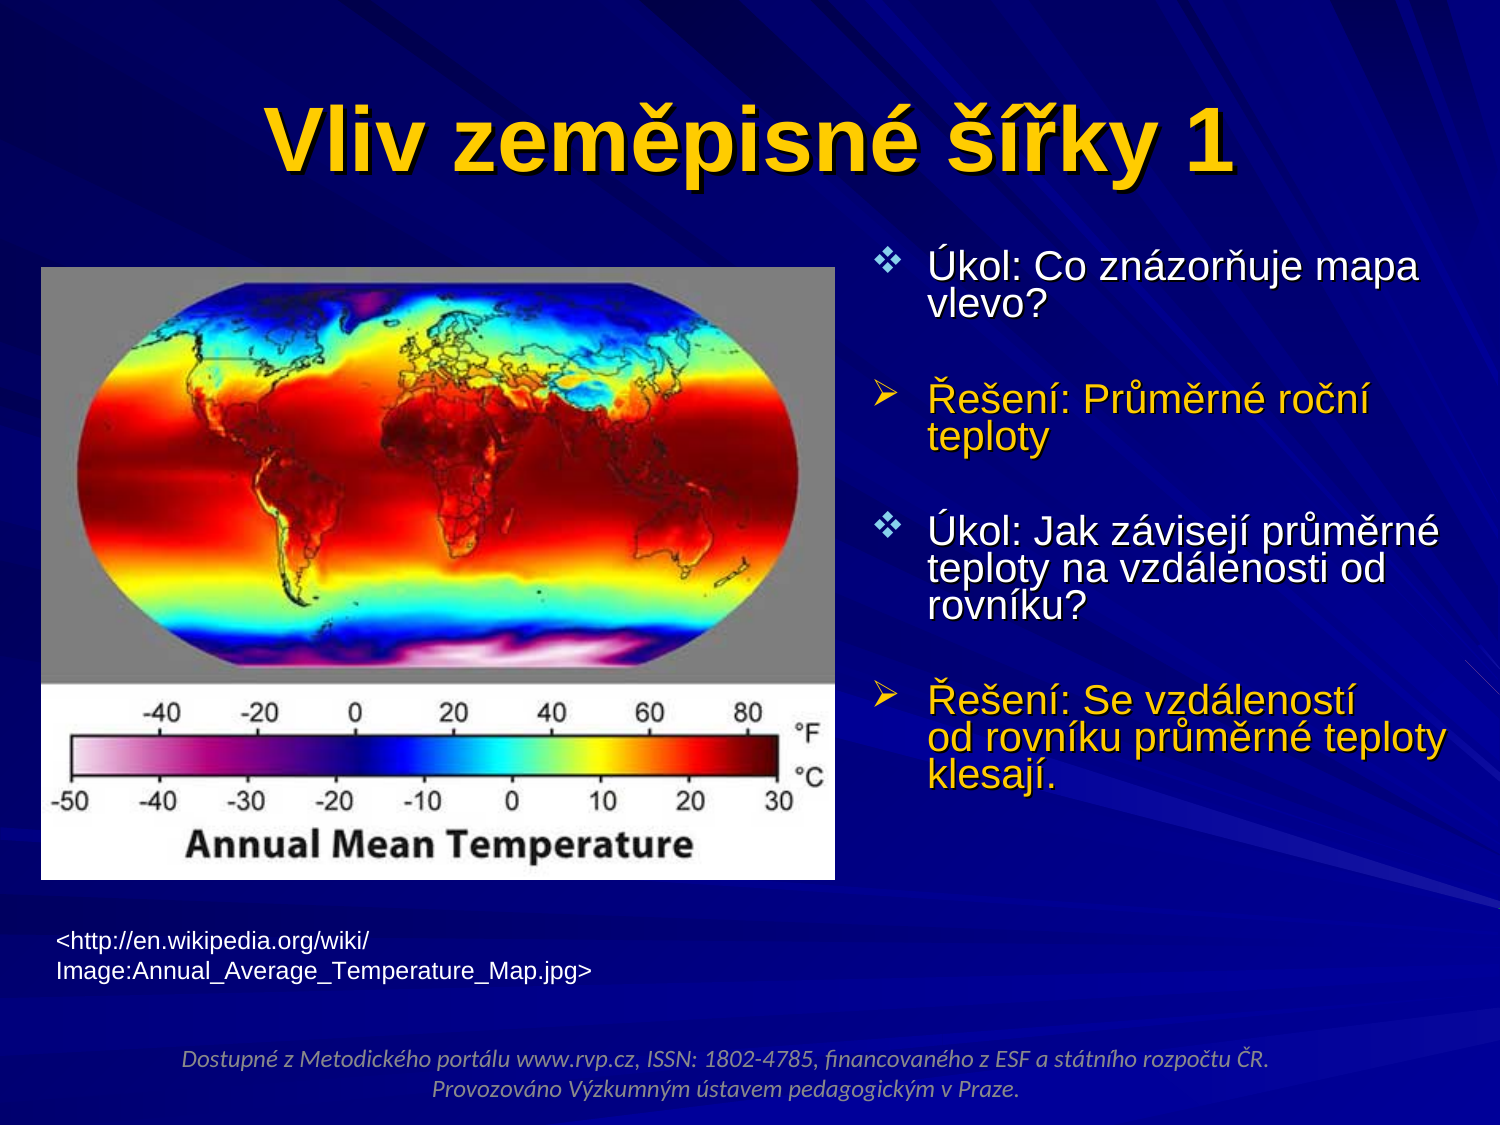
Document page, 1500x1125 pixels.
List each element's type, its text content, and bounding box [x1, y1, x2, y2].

title Vliv zeměpisné šířky 1 [75, 45, 1426, 234]
picture [41, 267, 835, 880]
text_box Dostupné z Metodického portálu www.rvp.cz, ISSN: 1802-4785, financovaného z ESF a státního rozpočtu ČR. Provozováno Výzkumným ústavem pedagogickým v Praze. [105, 1042, 1348, 1103]
list Úkol: Co znázorňuje mapa vlevo? Řešení: Průměrné roční teploty Úkol: Jak závisejí průměrné teploty na vzdálenosti od rovníku? Řešení: Se vzdáleností od rovníku průměrné teploty klesají. [856, 243, 1471, 894]
text_box <http://en.wikipedia.org/wiki/Image:Annual_Average_Temperature_Map.jpg> [41, 916, 813, 993]
